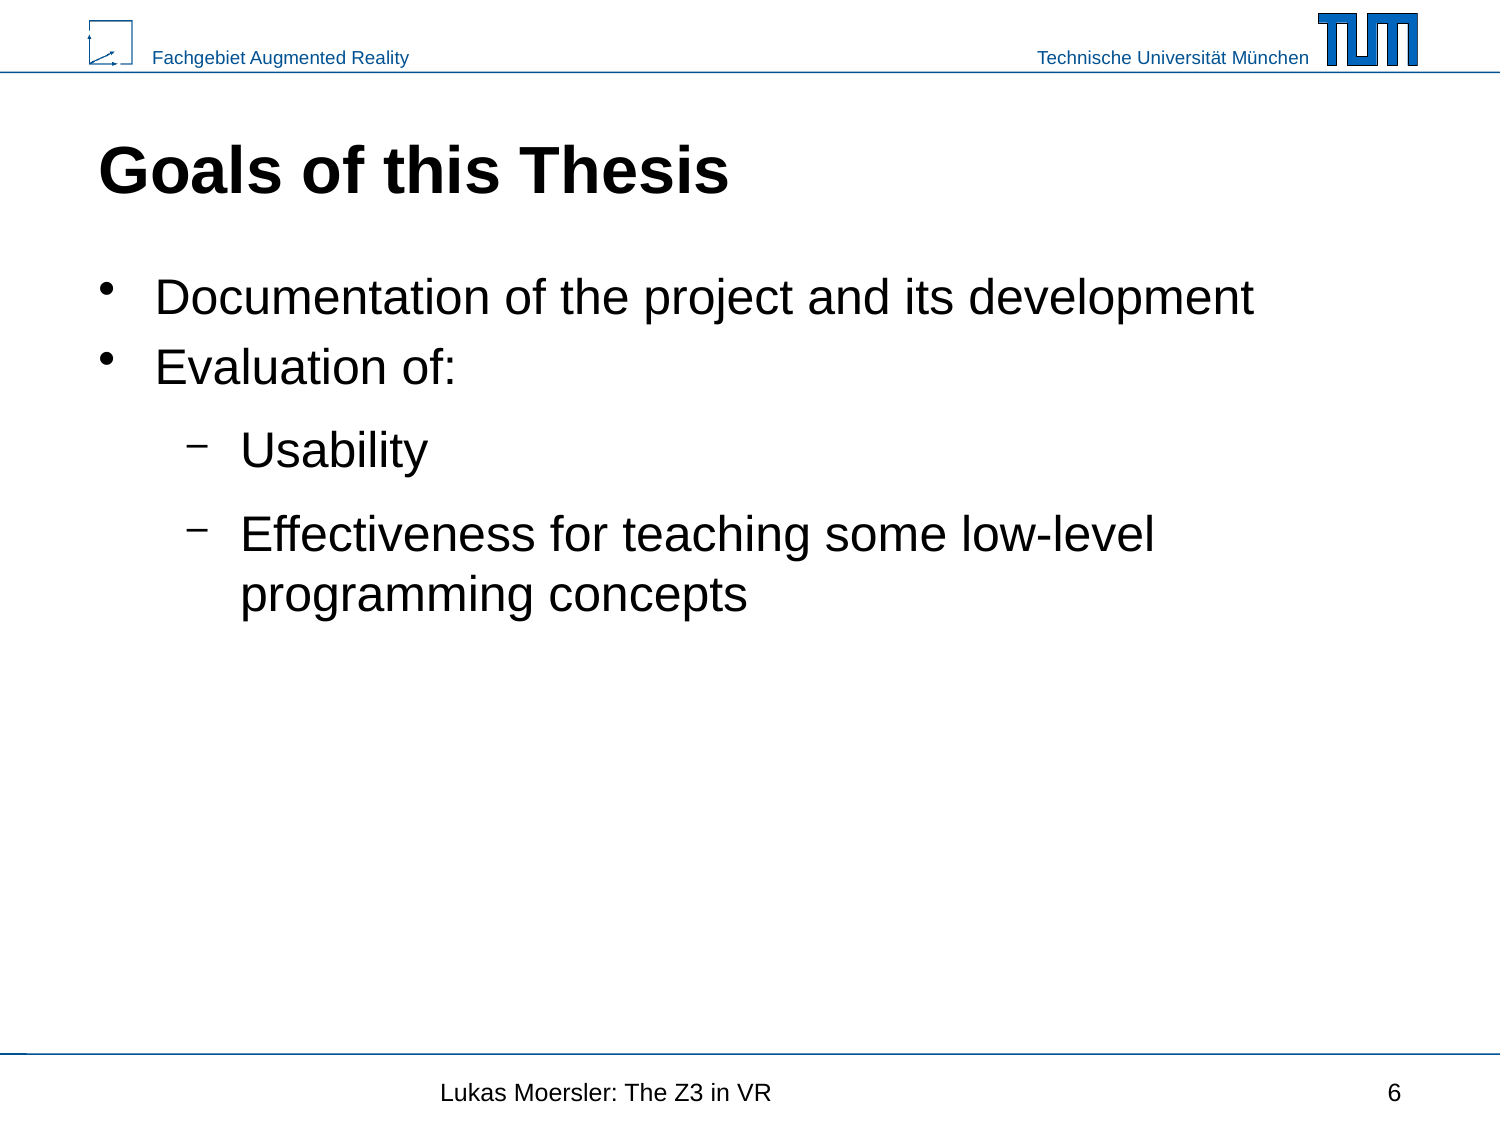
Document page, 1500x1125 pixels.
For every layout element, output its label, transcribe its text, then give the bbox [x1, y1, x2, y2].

picture [83, 14, 136, 68]
footer Lukas Moersler: The Z3 in VR [425, 1066, 1075, 1117]
title Goals of this Thesis [83, 114, 1417, 215]
slide_number <Foliennummer> [1104, 1066, 1417, 1117]
list Documentation of the project and its development Evaluation of: Usability Effectiveness for teaching some low-level programming concepts [83, 256, 1417, 1013]
